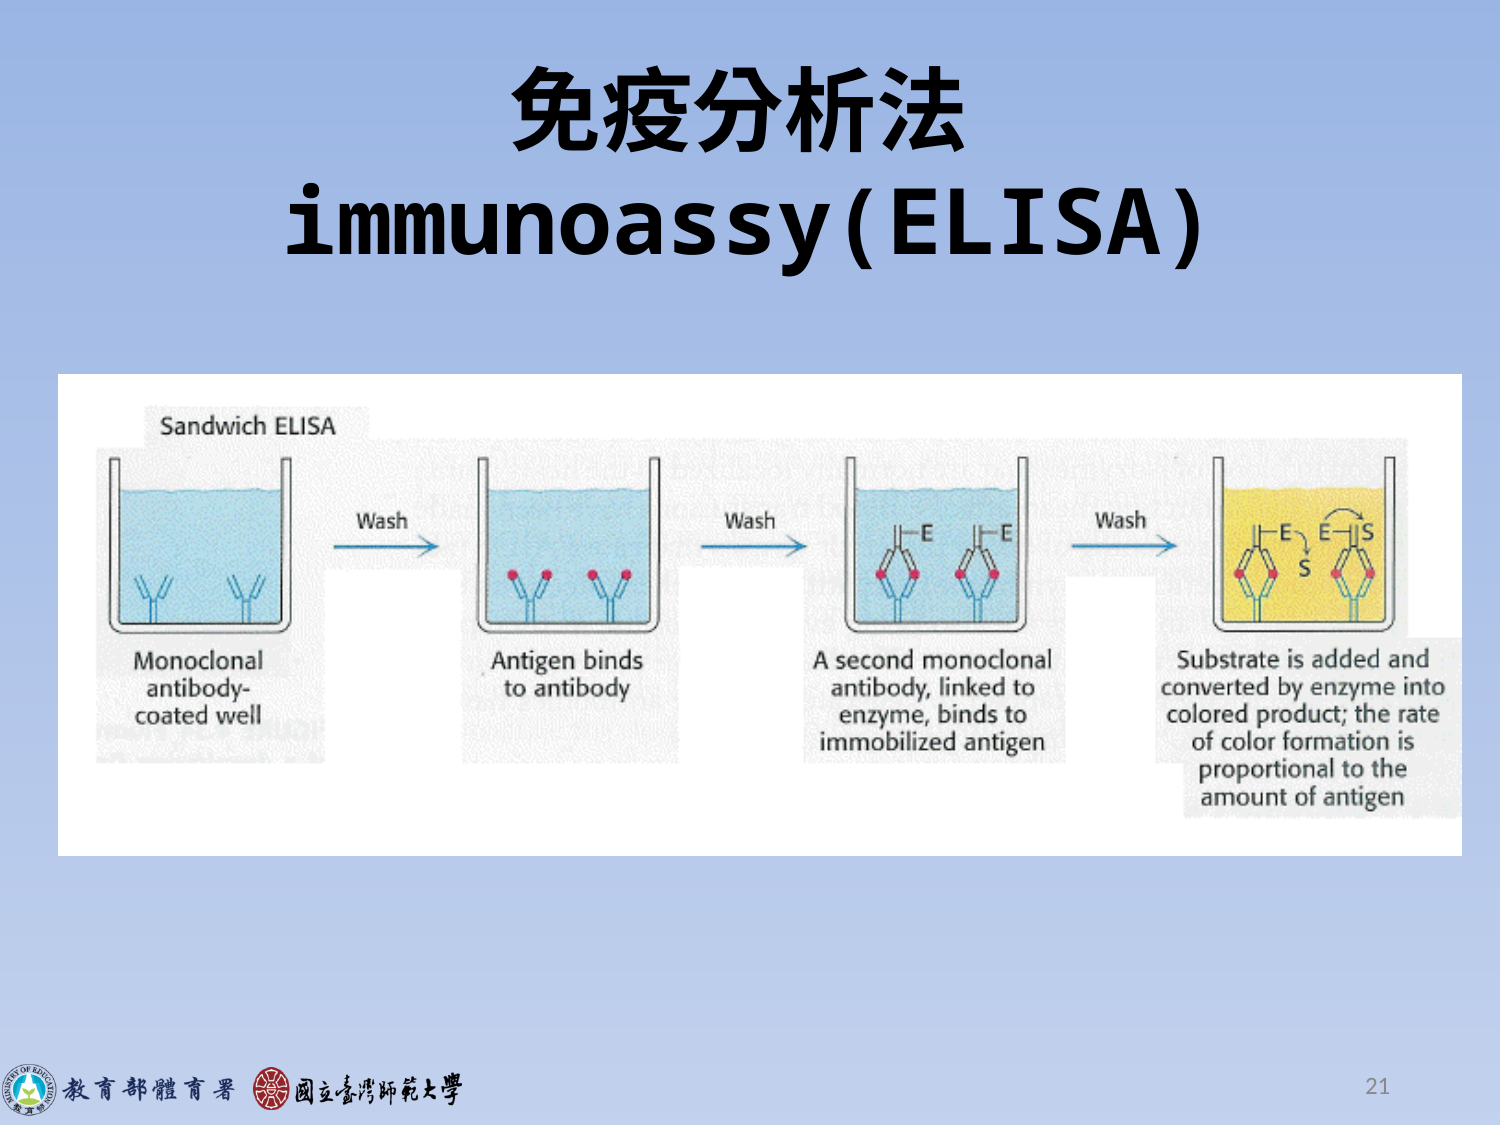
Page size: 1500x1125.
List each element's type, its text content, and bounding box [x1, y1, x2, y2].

picture [58, 375, 1462, 856]
text_box [1350, 1061, 1475, 1103]
title 免疫分析法immunoassy(ELISA) [75, 45, 1426, 233]
